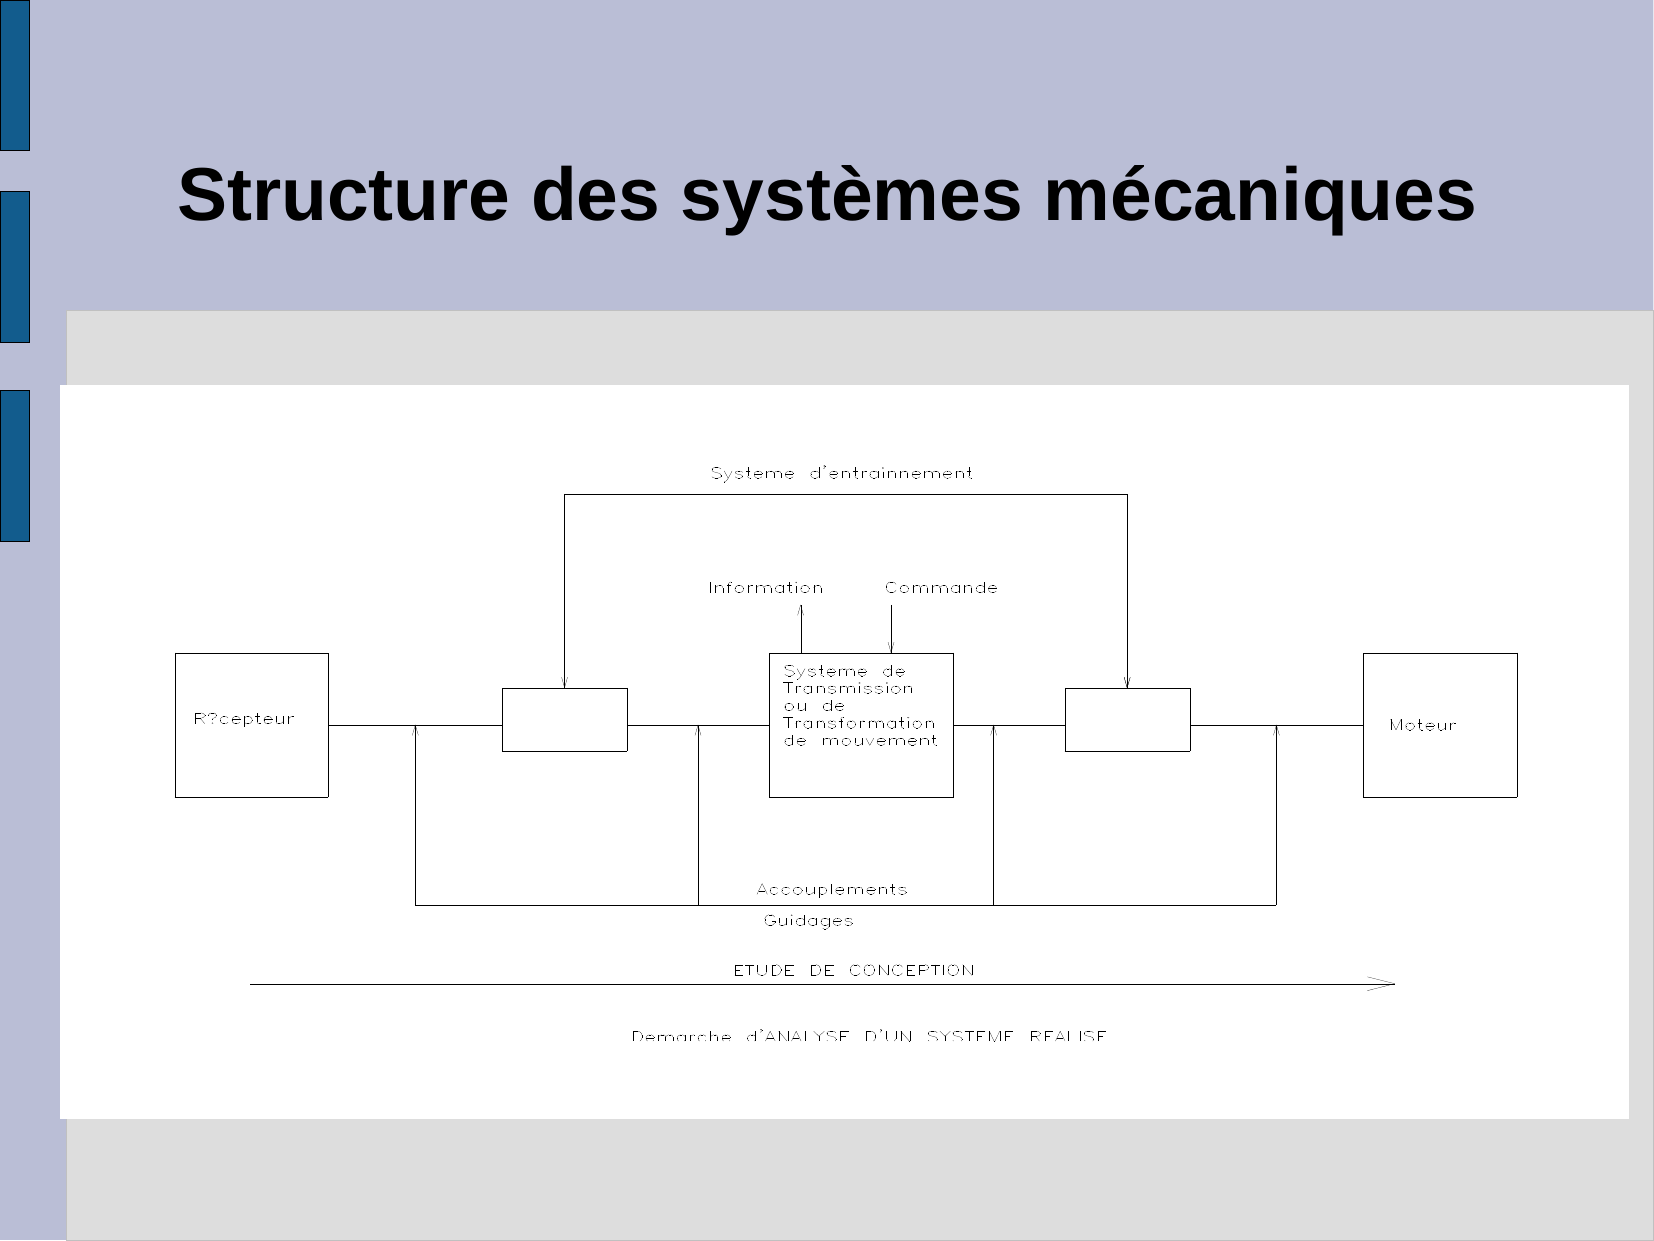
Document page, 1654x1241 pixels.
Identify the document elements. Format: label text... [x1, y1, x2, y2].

title Structure des systèmes mécaniques [121, 91, 1534, 299]
picture [59, 383, 1634, 1123]
